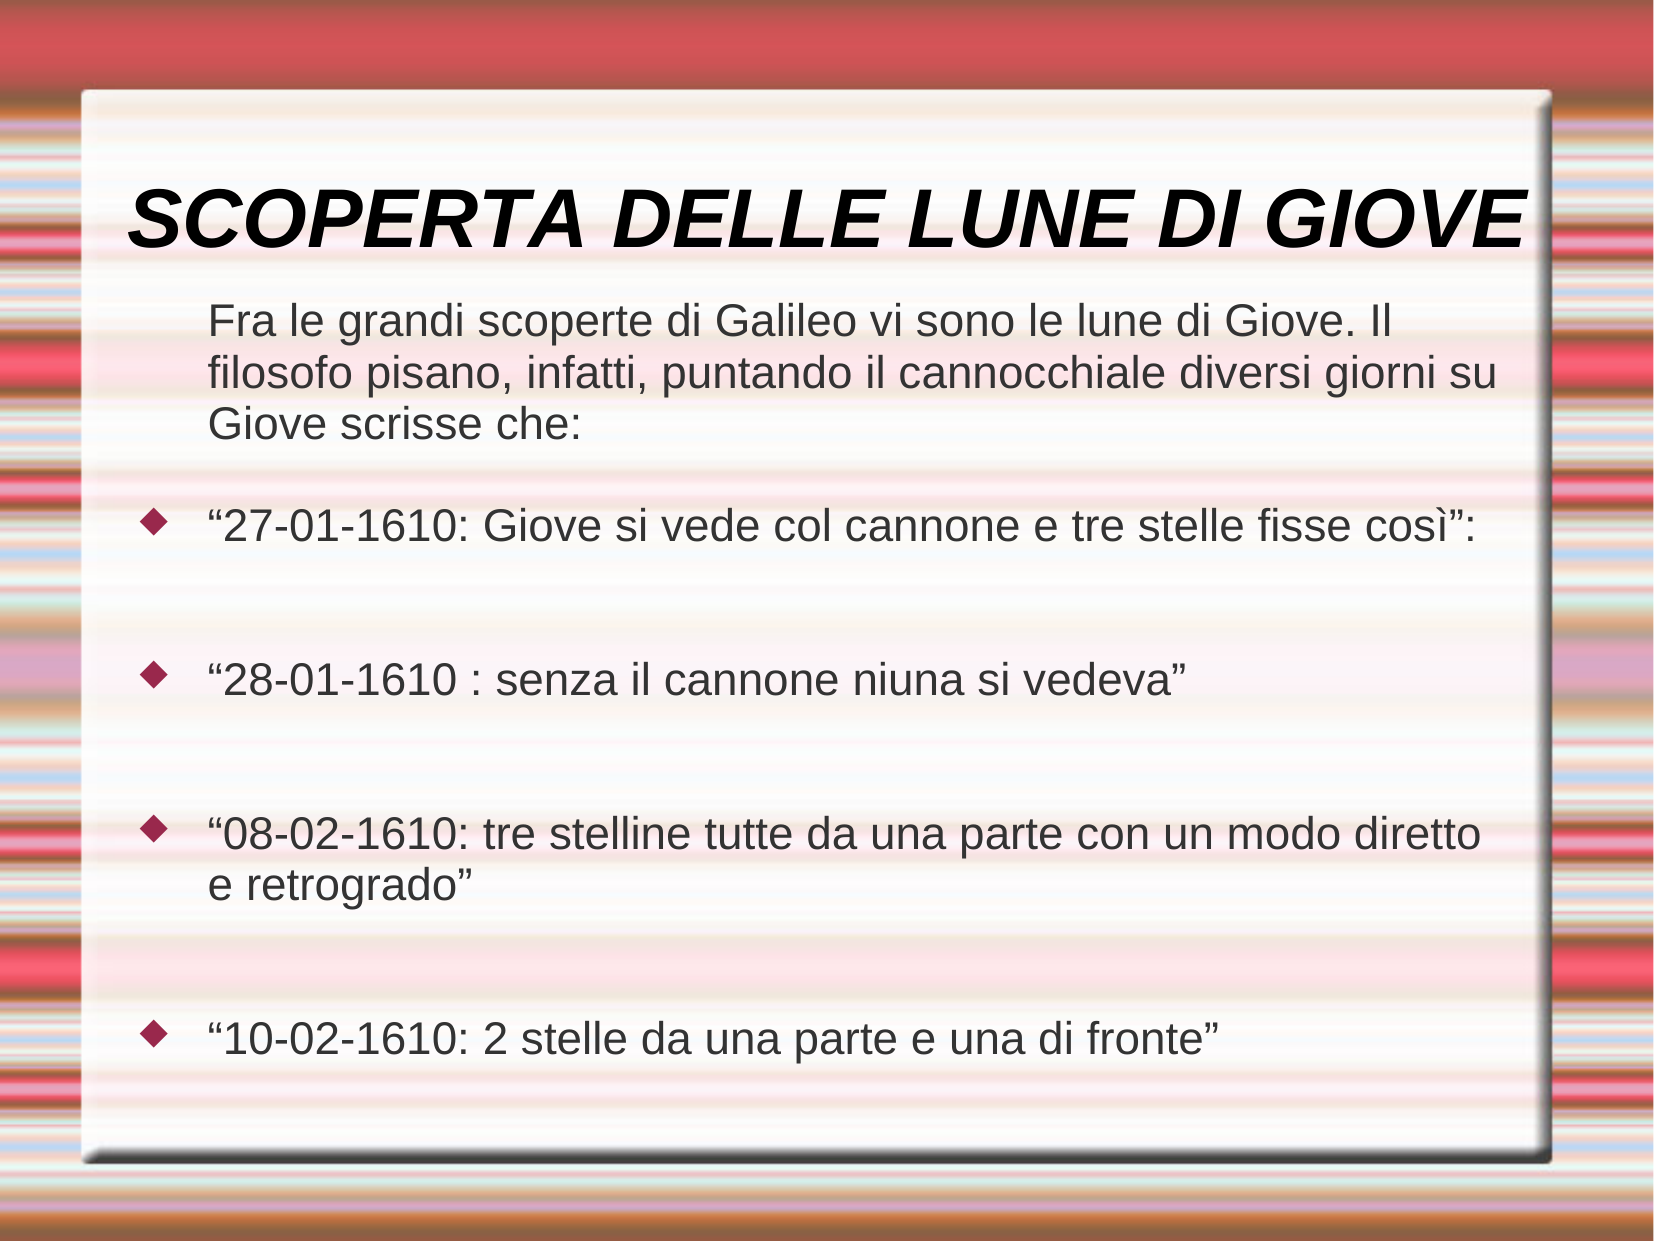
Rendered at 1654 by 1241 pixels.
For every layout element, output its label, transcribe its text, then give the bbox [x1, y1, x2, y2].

picture [0, 0, 1654, 1241]
list Fra le grandi scoperte di Galileo vi sono le lune di Giove. Il filosofo pisano, infatti, puntando il cannocchiale diversi giorni su Giove scrisse che: “27-01-1610: Giove si vede col cannone e tre stelle fisse così”: “28-01-1610 : senza il cannone niuna si vedeva” “08-02-1610: tre stelline tutte da una parte con un modo diretto e retrogrado” “10-02-1610: 2 stelle da una parte e una di fronte” [124, 295, 1506, 1116]
title SCOPERTA DELLE LUNE DI GIOVE [121, 114, 1534, 322]
